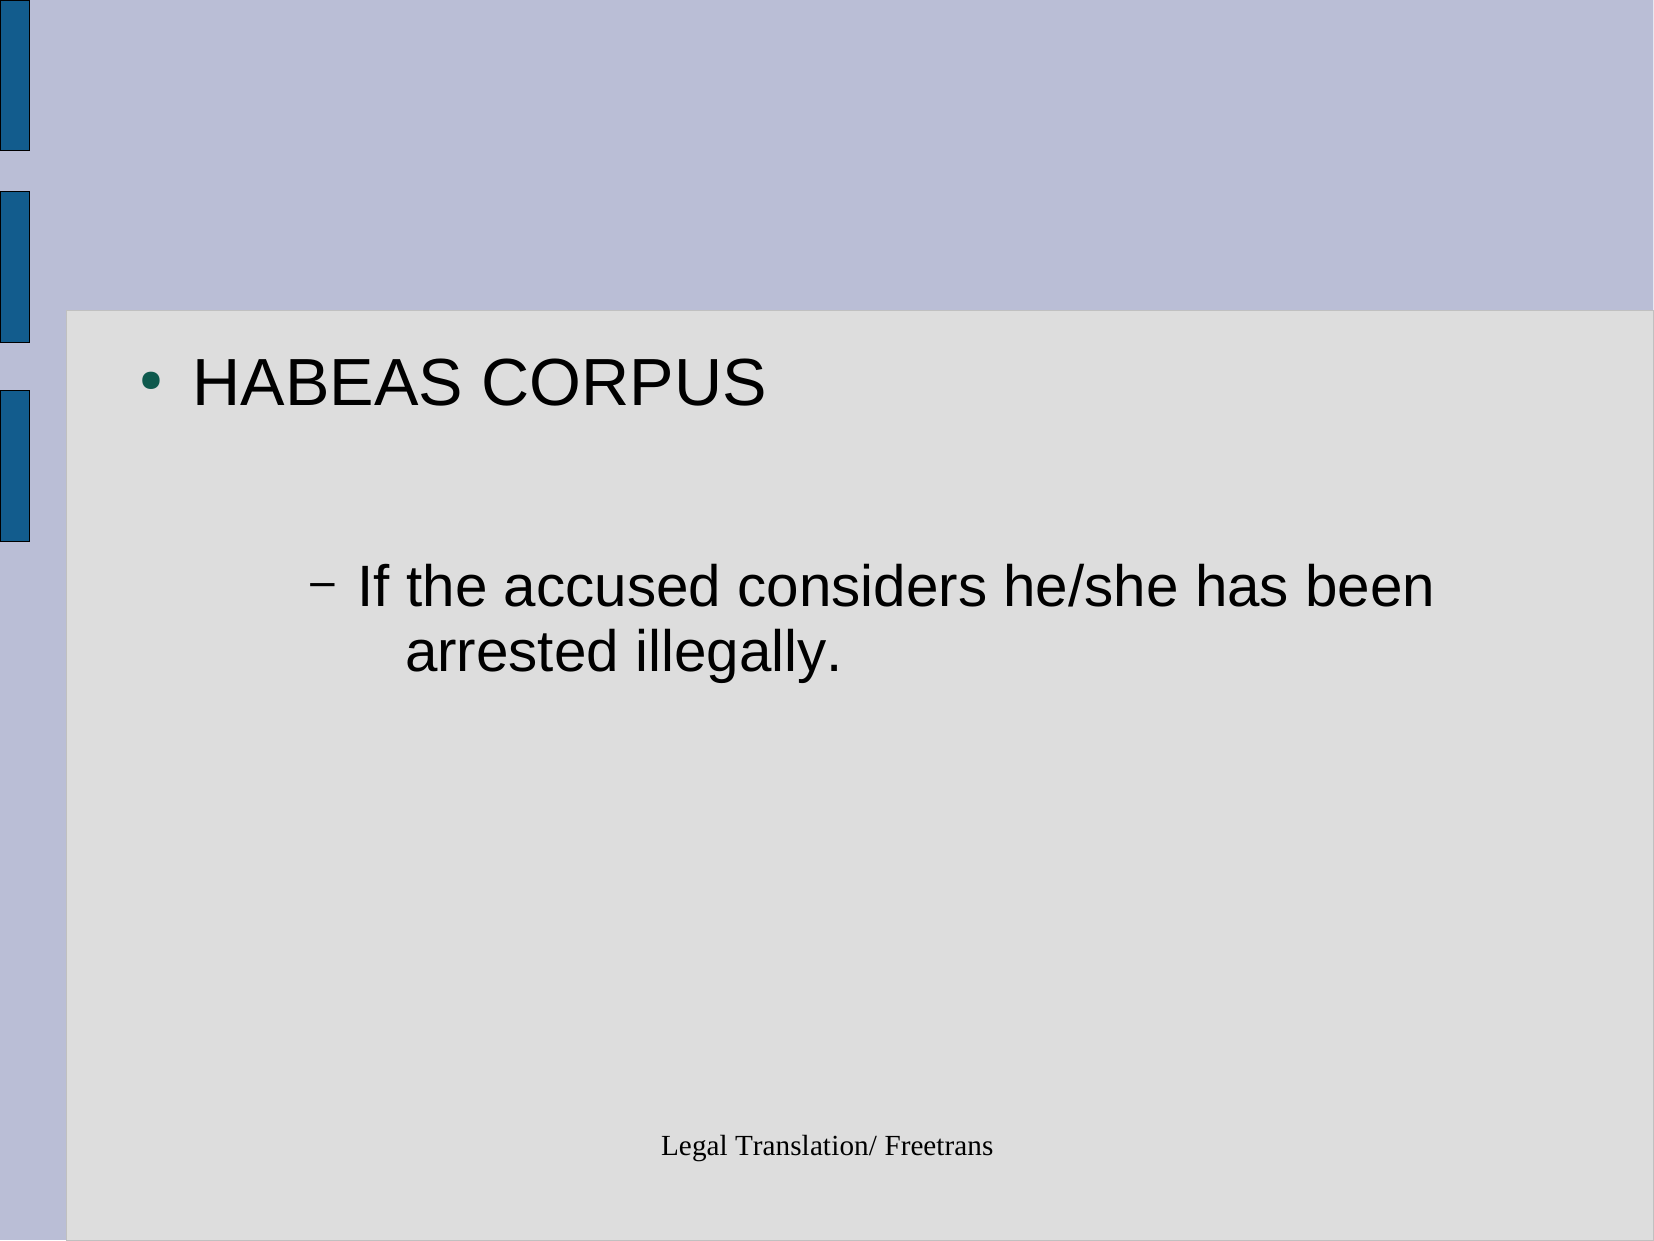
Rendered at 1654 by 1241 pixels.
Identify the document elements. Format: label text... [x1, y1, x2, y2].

list HABEAS CORPUS If the accused considers he/she has been arrested illegally. [121, 344, 1534, 1127]
